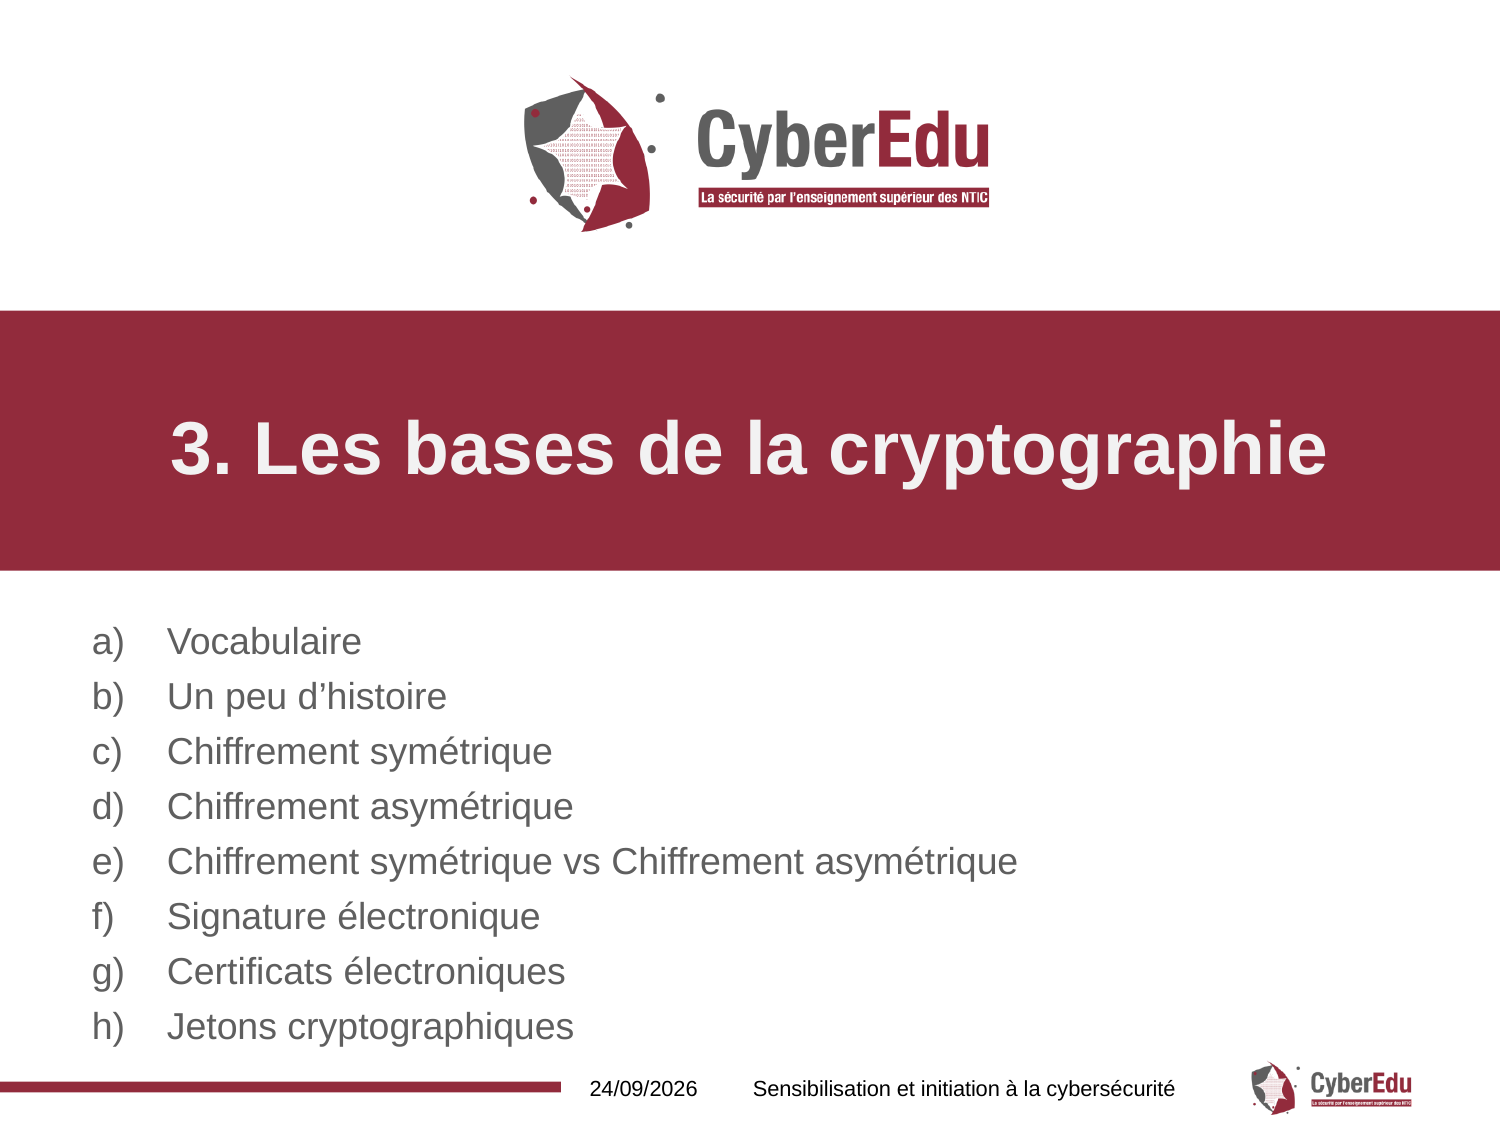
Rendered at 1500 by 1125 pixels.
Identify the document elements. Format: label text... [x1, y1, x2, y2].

title 3. Les bases de la cryptographie [75, 338, 1425, 551]
slide_number 15/11/2020 [561, 1059, 727, 1118]
picture [1246, 1060, 1412, 1115]
footer Sensibilisation et initiation à la cybersécurité [738, 1059, 1236, 1118]
picture [509, 75, 991, 232]
list Vocabulaire Un peu d’histoire Chiffrement symétrique Chiffrement asymétrique Chiffrement symétrique vs Chiffrement asymétrique Signature électronique Certificats électroniques Jetons cryptographiques [76, 609, 1424, 1059]
